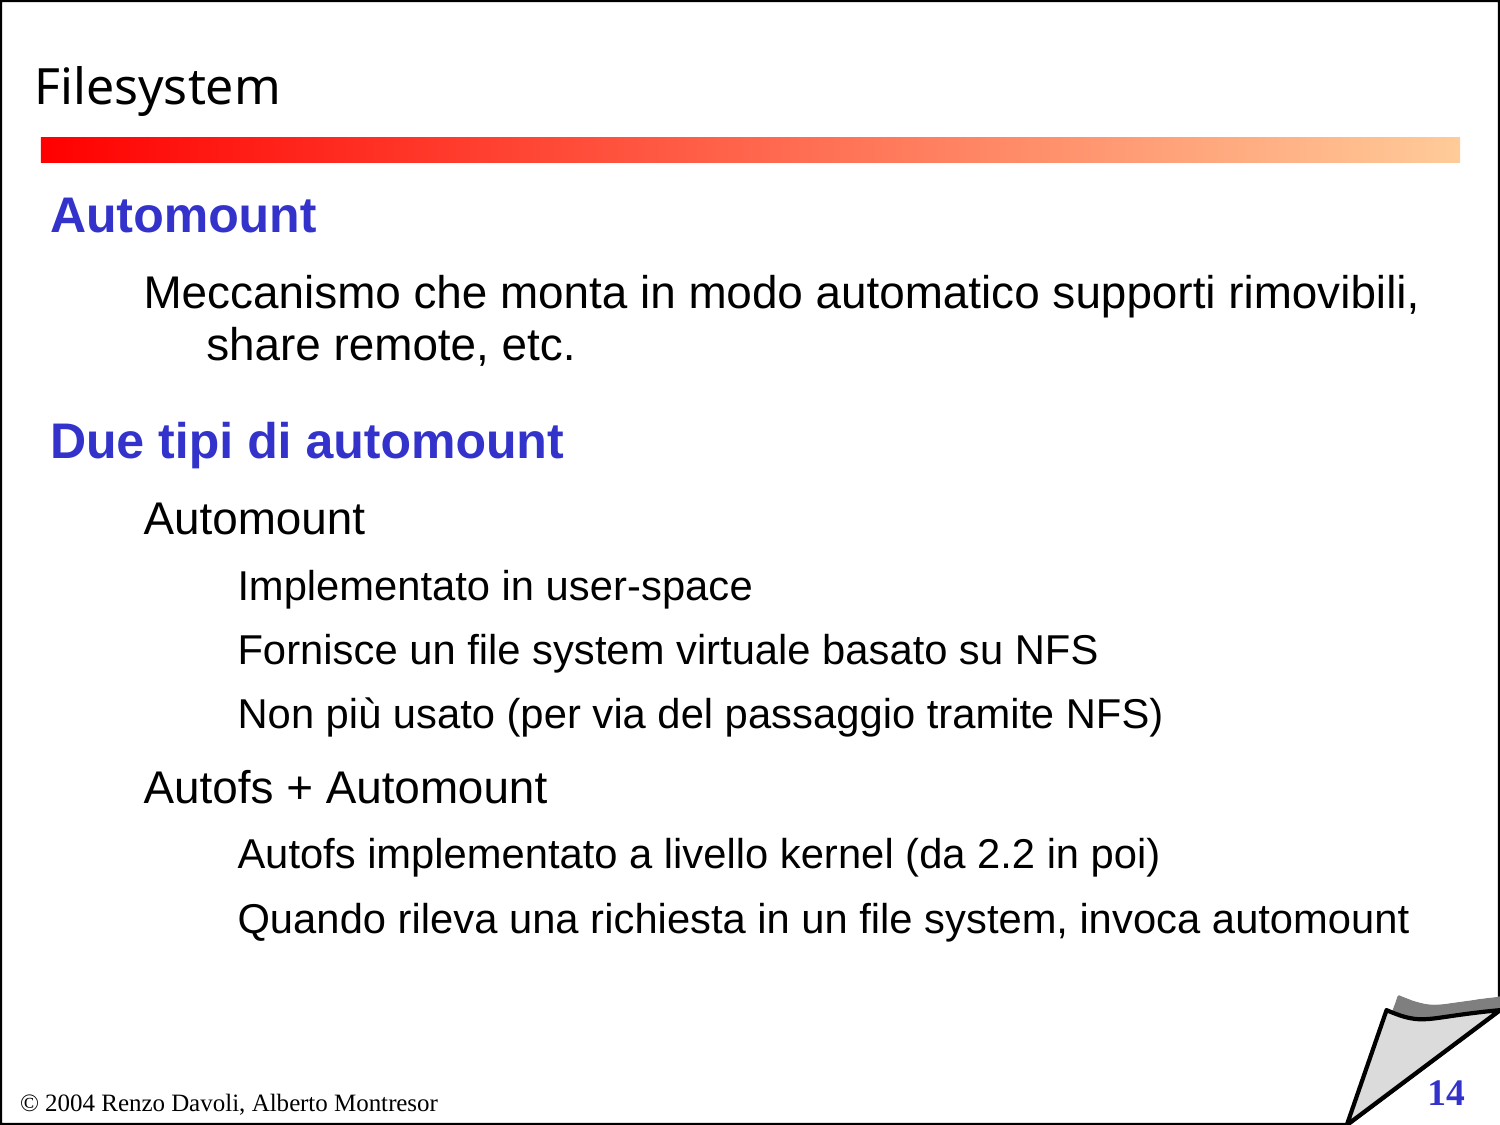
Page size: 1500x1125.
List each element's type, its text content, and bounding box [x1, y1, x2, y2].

title Filesystem [34, 44, 1466, 131]
list Automount Meccanismo che monta in modo automatico supporti rimovibili, share remote, etc. Due tipi di automount Automount Implementato in user-space Fornisce un file system virtuale basato su NFS Non più usato (per via del passaggio tramite NFS) Autofs + Automount Autofs implementato a livello kernel (da 2.2 in poi) Quando rileva una richiesta in un file system, invoca automount [50, 187, 1450, 985]
